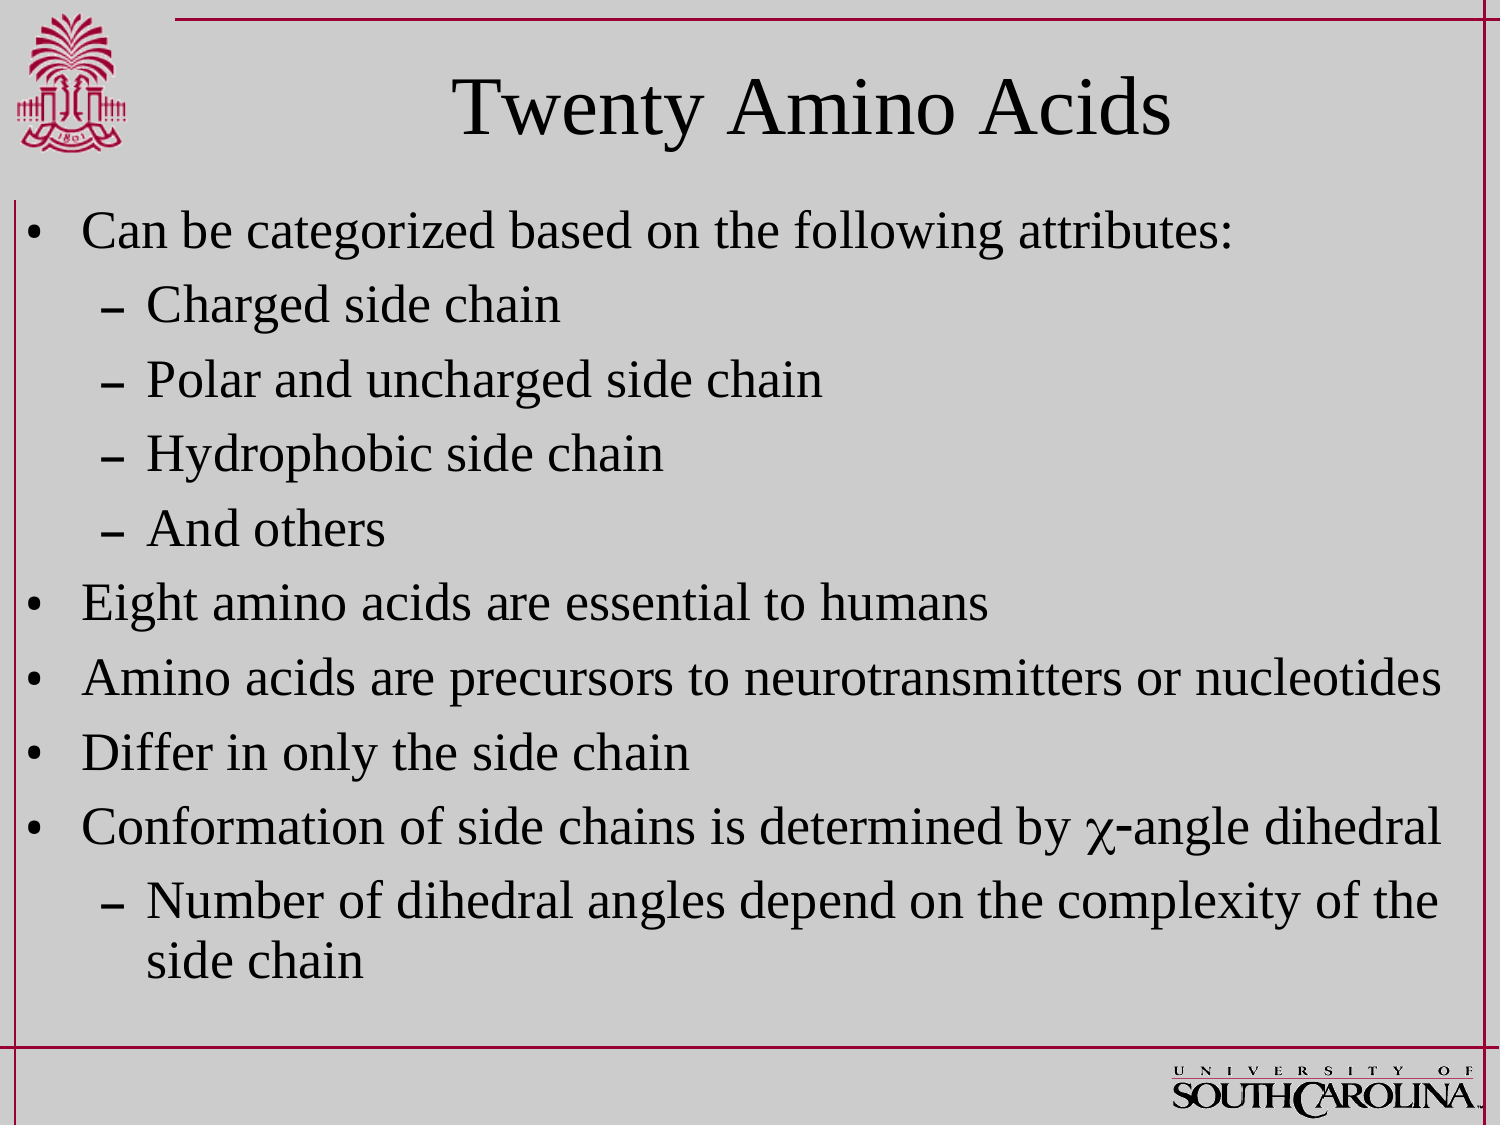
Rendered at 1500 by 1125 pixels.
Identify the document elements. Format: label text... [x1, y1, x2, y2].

list Can be categorized based on the following attributes: Charged side chain Polar and uncharged side chain Hydrophobic side chain And others Eight amino acids are essential to humans Amino acids are precursors to neurotransmitters or nucleotides Differ in only the side chain Conformation of side chains is determined by c-angle dihedral Number of dihedral angles depend on the complexity of the side chain [24, 200, 1476, 1002]
picture [1162, 1049, 1483, 1125]
picture [12, 12, 131, 155]
title Twenty Amino Acids [174, 32, 1450, 181]
